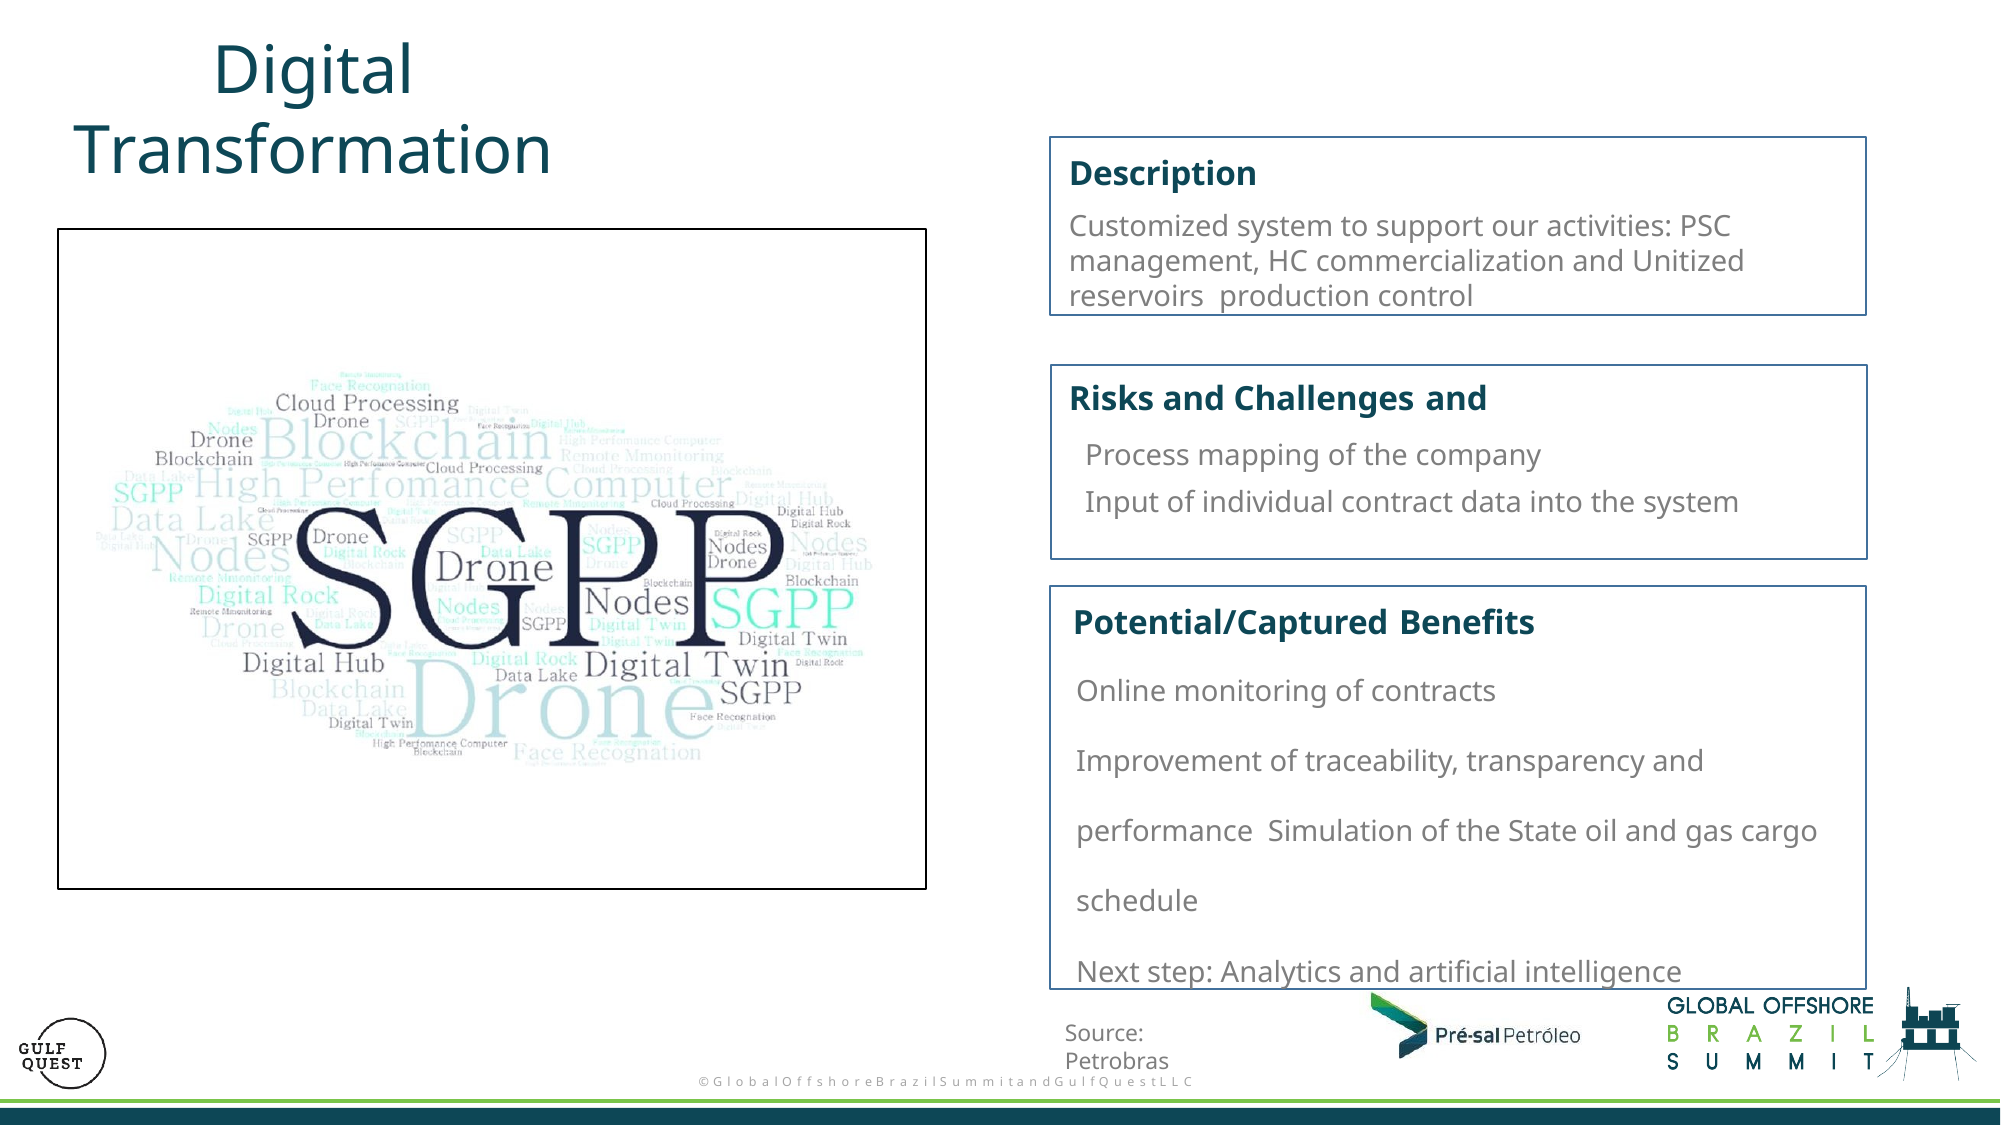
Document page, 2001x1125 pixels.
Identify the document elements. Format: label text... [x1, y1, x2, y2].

text_box © G l o b a l O f f s h o r e B r a z i l S u m m i t a n d G u l f Q u e s t L L C [696, 1071, 1297, 1091]
text_box Risks and Challenges and Process mapping of the company Input of individual contract data into the system [1050, 365, 1867, 559]
text_box [1359, 992, 1582, 1059]
title Digital Transformation [71, 24, 723, 109]
text_box [96, 367, 877, 766]
text_box Description Customized system to support our activities: PSC management, HC commercialization and Unitized reservoirs production control [1049, 137, 1866, 315]
text_box Potential/Captured Benefits Online monitoring of contracts Improvement of traceability, transparency and performance Simulation of the State oil and gas cargo schedule Next step: Analytics and artificial intelligence [1049, 586, 1866, 976]
text_box Source: Petrobras [1062, 1016, 1248, 1049]
